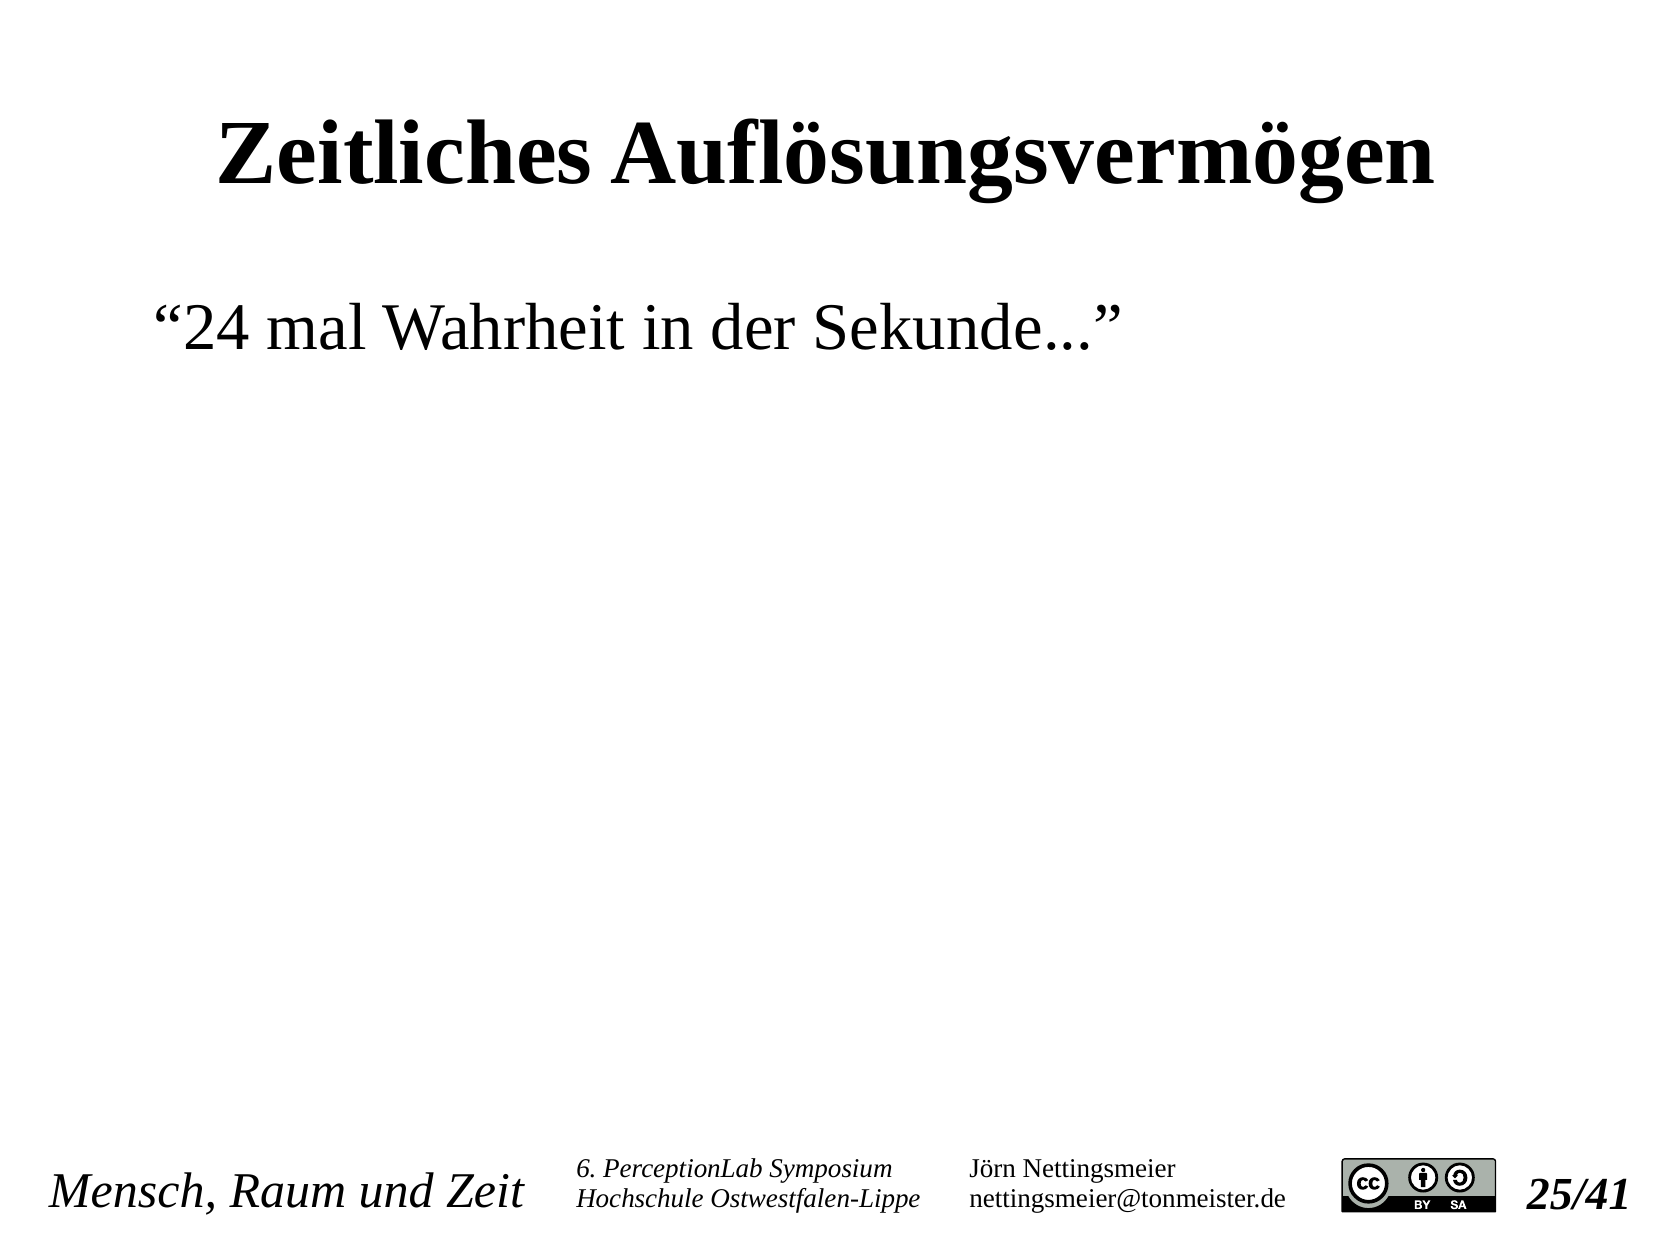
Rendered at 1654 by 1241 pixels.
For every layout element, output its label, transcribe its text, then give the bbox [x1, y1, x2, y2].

list “24 mal Wahrheit in der Sekunde...” [82, 290, 1571, 1010]
title Zeitliches Auflösungsvermögen [82, 49, 1571, 257]
